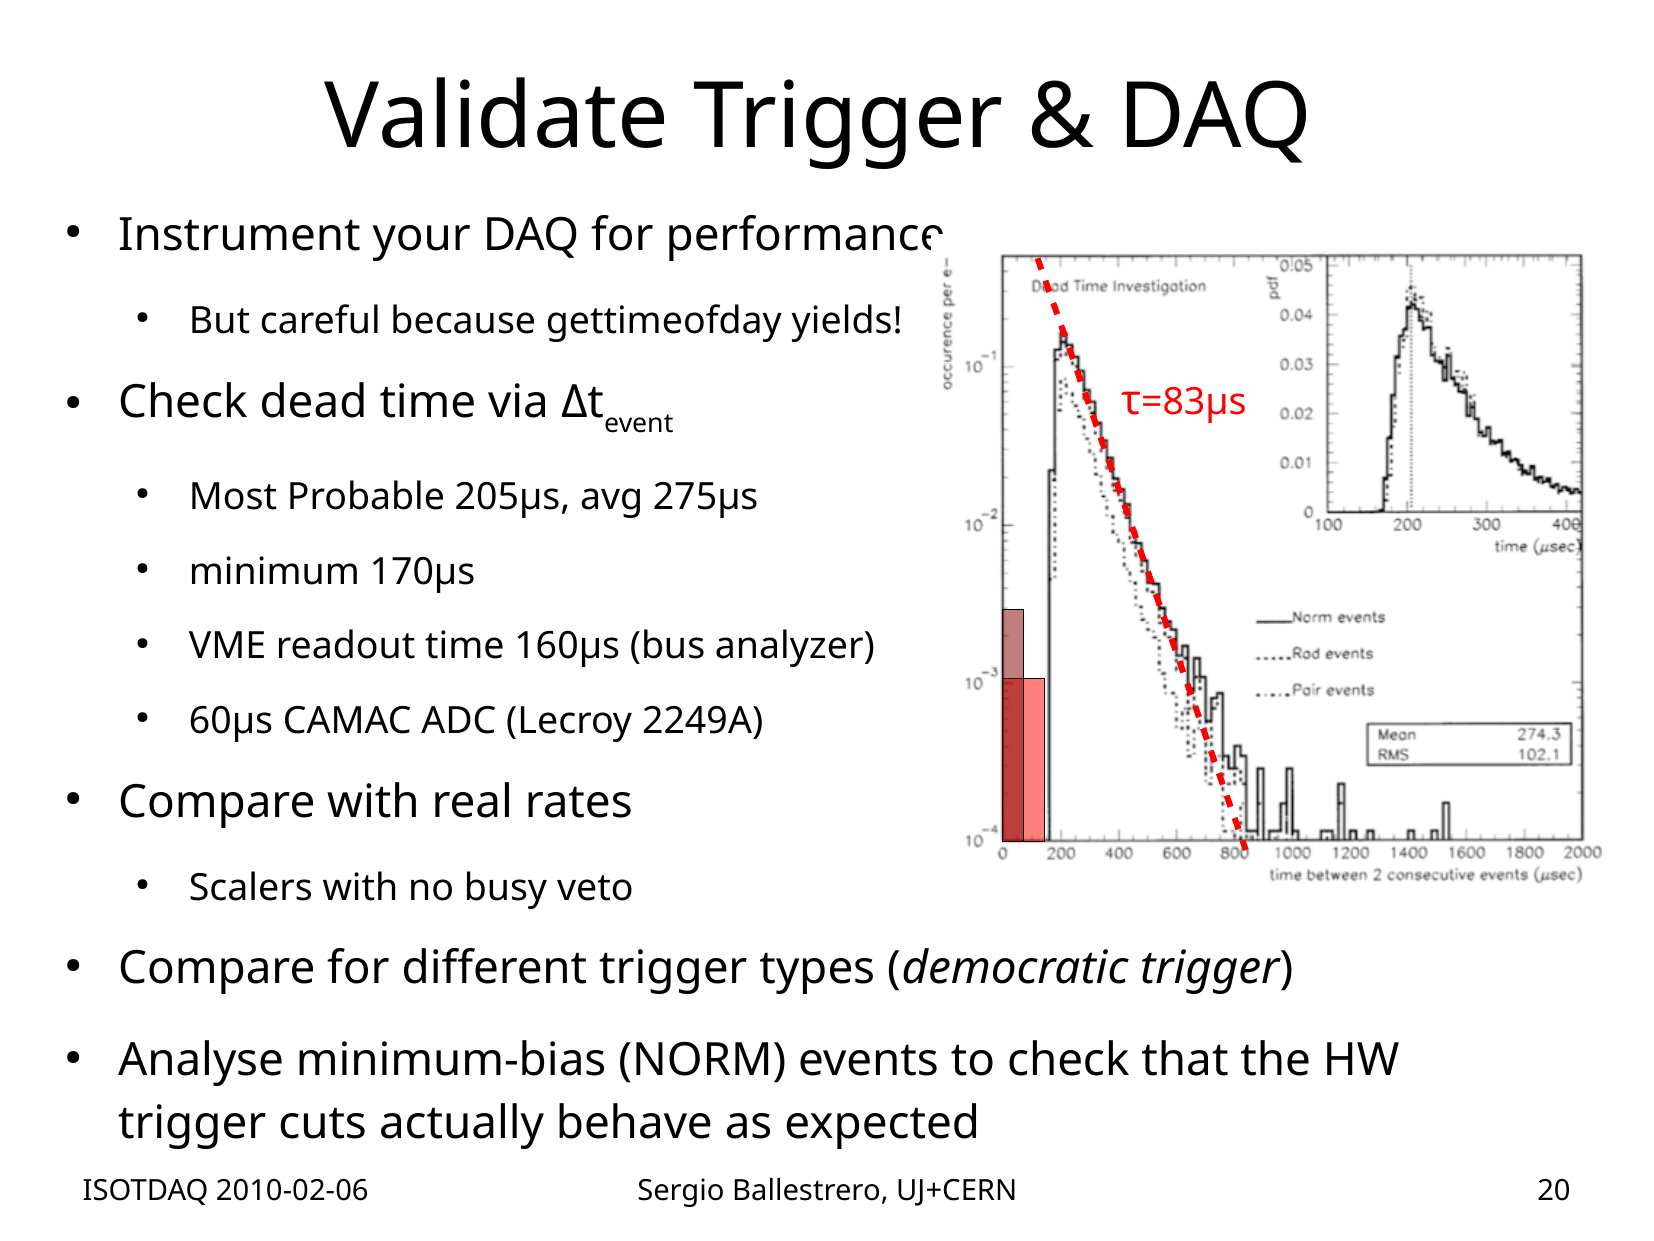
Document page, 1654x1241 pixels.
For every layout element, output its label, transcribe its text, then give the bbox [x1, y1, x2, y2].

text_box τ=83µs [1106, 362, 1250, 420]
list Instrument your DAQ for performance But careful because gettimeofday yields! Check dead time via Δtevent Most Probable 205µs, avg 275µs minimum 170µs VME readout time 160µs (bus analyzer) 60µs CAMAC ADC (Lecroy 2249A) Compare with real rates Scalers with no busy veto Compare for different trigger types (democratic trigger) Analyse minimum-bias (NORM) events to check that the HW trigger cuts actually behave as expected [47, 201, 1538, 1151]
text_box [1002, 609, 1045, 842]
picture [931, 234, 1618, 896]
title Validate Trigger & DAQ [75, 37, 1564, 188]
